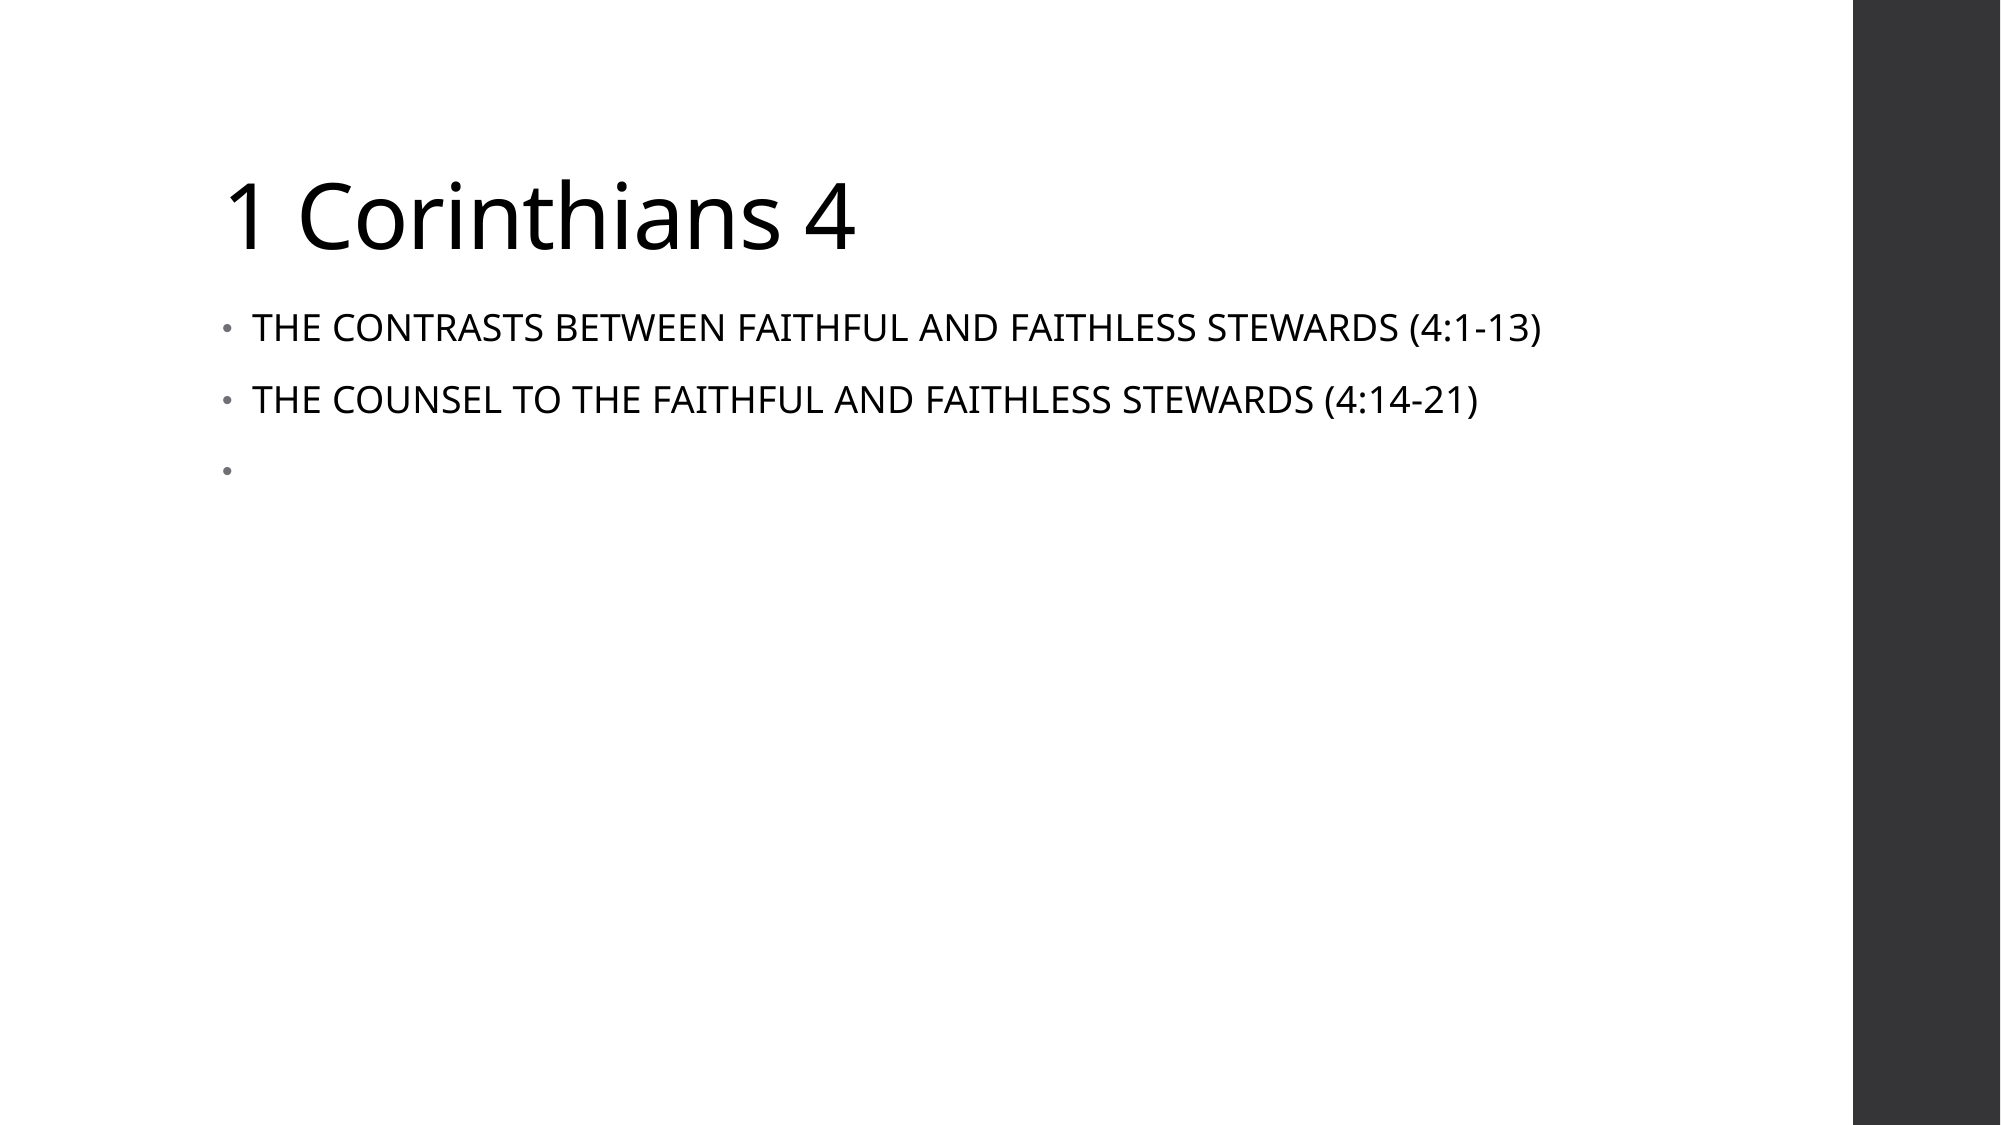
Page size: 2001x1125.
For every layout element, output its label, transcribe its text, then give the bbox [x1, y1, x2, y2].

list THE CONTRASTS BETWEEN FAITHFUL AND FAITHLESS STEWARDS (4:1-13) THE COUNSEL TO THE FAITHFUL AND FAITHLESS STEWARDS (4:14-21) [206, 299, 1617, 1014]
title 1 Corinthians 4 [206, 60, 1797, 278]
